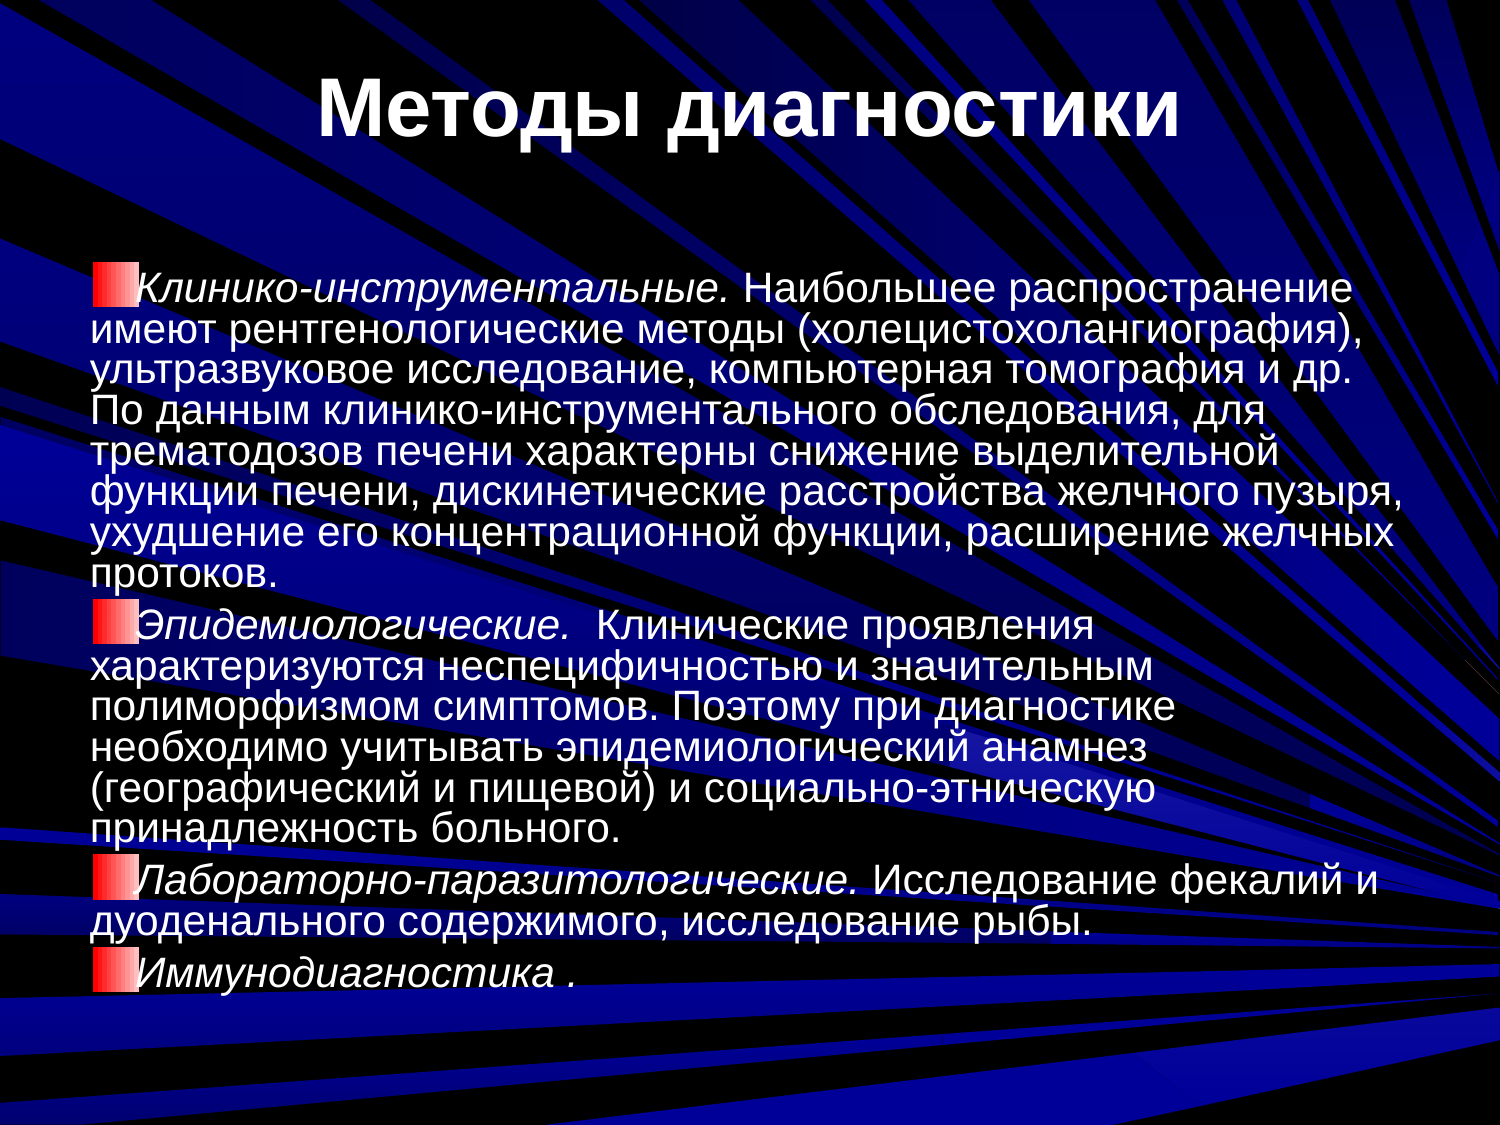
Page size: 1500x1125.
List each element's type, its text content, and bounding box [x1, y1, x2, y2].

list Клинико-инструментальные. Наибольшее распространение имеют рентгенологические методы (холецистохолангиография), ультразвуковое исследование, компьютерная томография и др. По данным клинико-инструментального обследования, для трематодозов печени характерны снижение выделительной функции печени, дискинетические расстройства желчного пузыря, ухудшение его концентрационной функции, расширение желчных протоков. Эпидемиологические. Клинические проявления характеризуются неспецифичностью и значительным полиморфизмом симптомов. Поэтому при диагностике необходимо учитывать эпидемиологический анамнез (географический и пищевой) и социально-этническую принадлежность больного. Лабораторно-паразитологические. Исследование фекалий и дуоденального содержимого, исследование рыбы. Иммунодиагностика . [75, 262, 1425, 1006]
title Методы диагностики [75, 45, 1425, 234]
